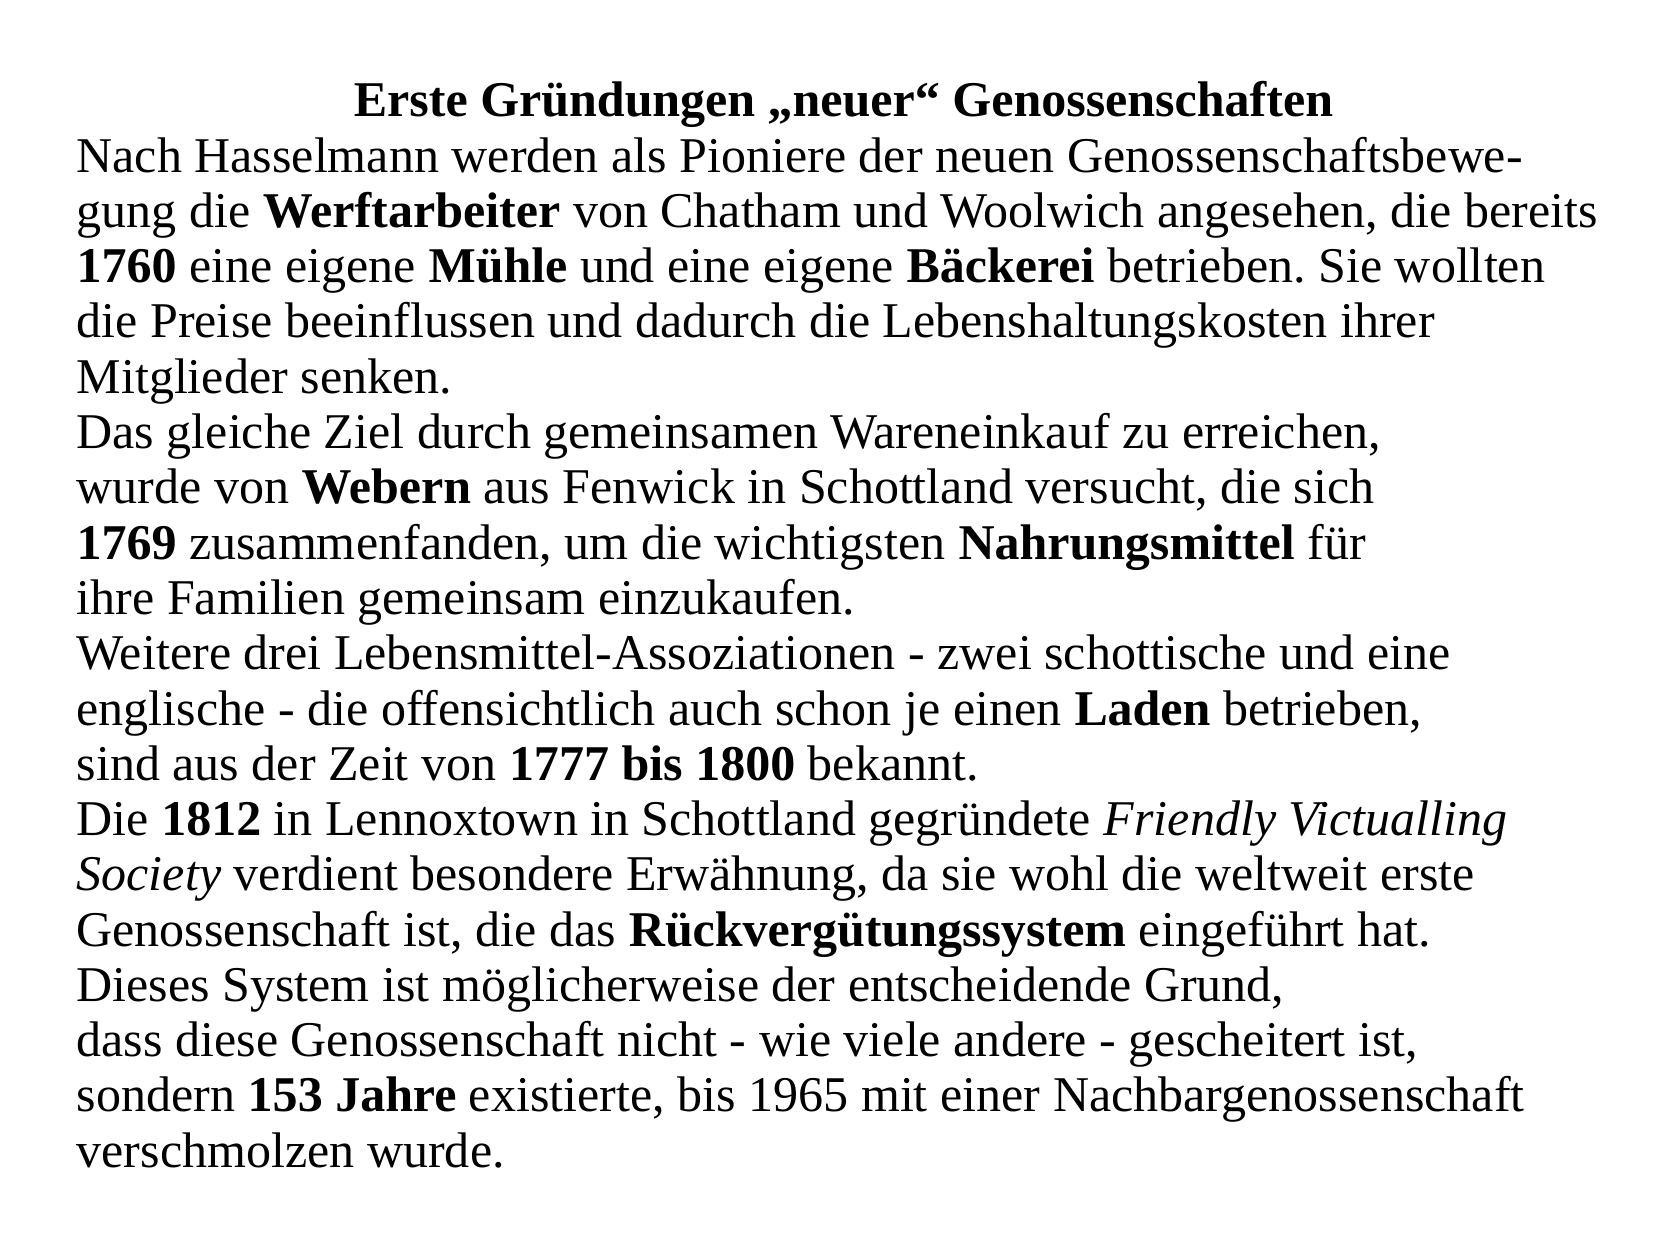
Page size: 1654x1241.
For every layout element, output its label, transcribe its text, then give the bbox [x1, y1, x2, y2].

text_box Erste Gründungen „neuer“ Genossenschaften Nach Hasselmann werden als Pioniere der neuen Genossenschaftsbewe- gung die Werftarbeiter von Chatham und Woolwich angesehen, die bereits 1760 eine eigene Mühle und eine eigene Bäckerei betrieben. Sie wollten die Preise beeinflussen und dadurch die Lebenshaltungskosten ihrer Mitglieder senken. Das gleiche Ziel durch gemeinsamen Wareneinkauf zu erreichen, wurde von Webern aus Fenwick in Schottland versucht, die sich 1769 zusammenfanden, um die wichtigsten Nahrungsmittel für ihre Familien gemeinsam einzukaufen. Weitere drei Lebensmittel-Assoziationen - zwei schottische und eine englische - die offensichtlich auch schon je einen Laden betrieben, sind aus der Zeit von 1777 bis 1800 bekannt. Die 1812 in Lennoxtown in Schottland gegründete Friendly Victualling Society verdient besondere Erwähnung, da sie wohl die weltweit erste Genossenschaft ist, die das Rückvergütungssystem eingeführt hat. Dieses System ist möglicherweise der entscheidende Grund, dass diese Genossenschaft nicht - wie viele andere - gescheitert ist, sondern 153 Jahre existierte, bis 1965 mit einer Nachbargenossenschaft verschmolzen wurde. [61, 64, 1626, 1186]
